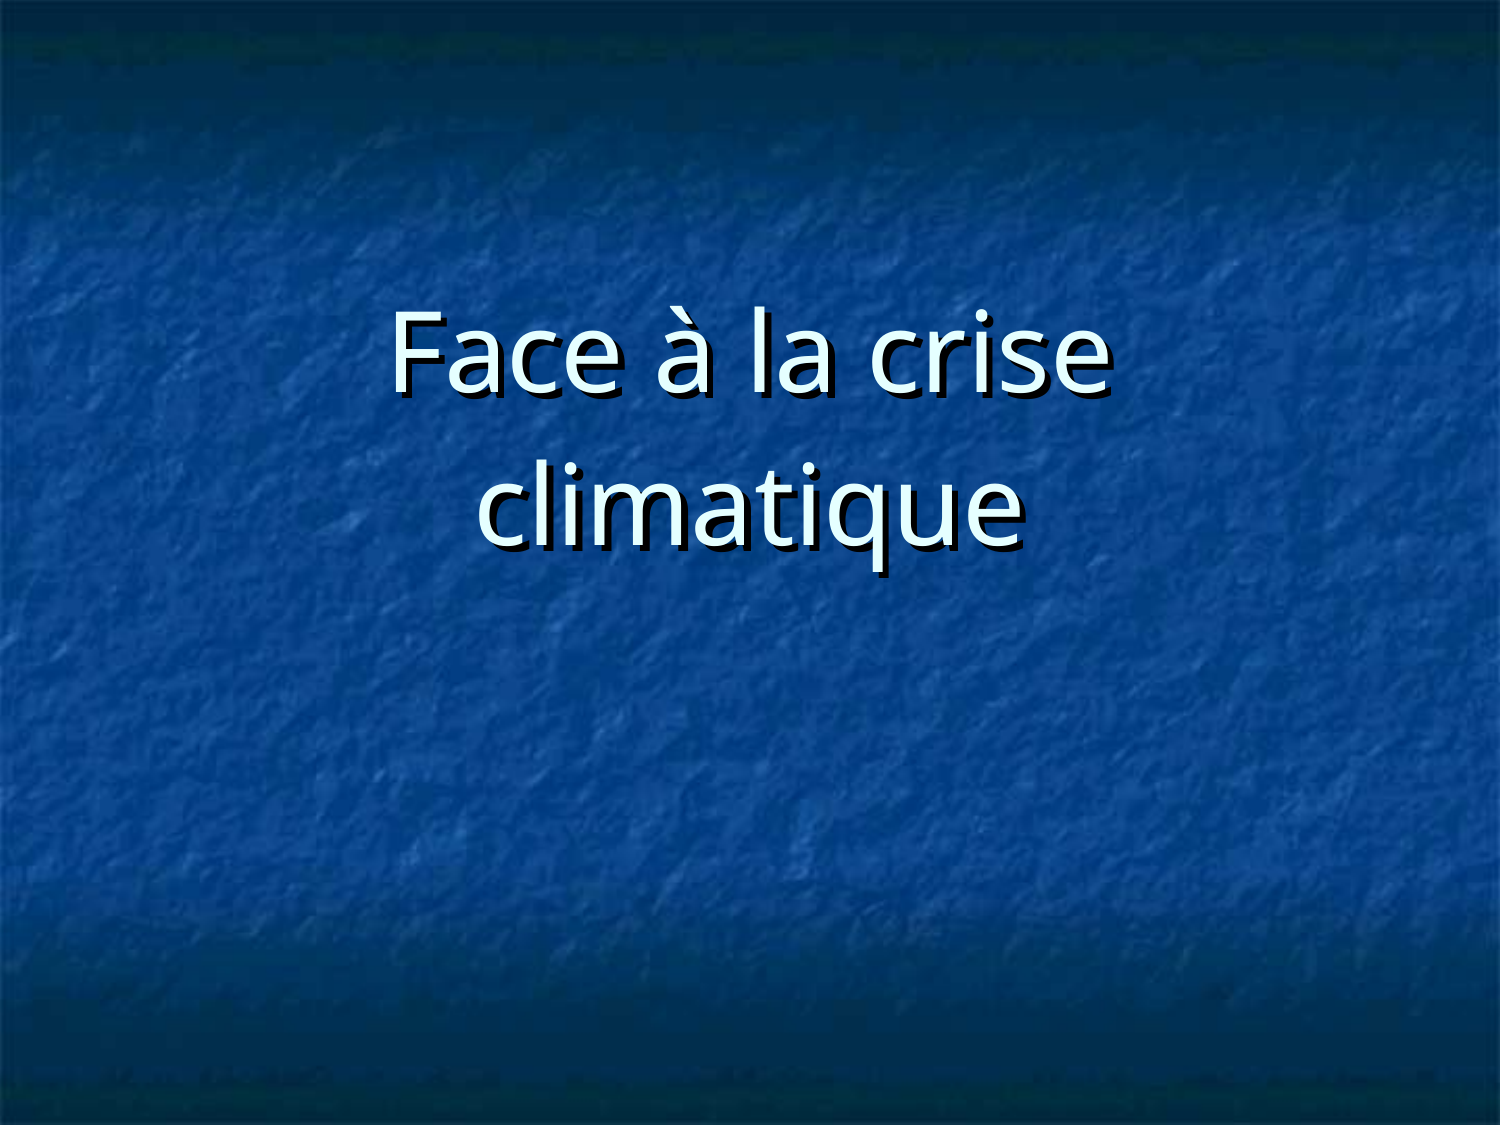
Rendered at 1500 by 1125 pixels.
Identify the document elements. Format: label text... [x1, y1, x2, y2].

picture [0, 0, 1500, 1125]
title Face à la crise climatique [112, 275, 1388, 576]
